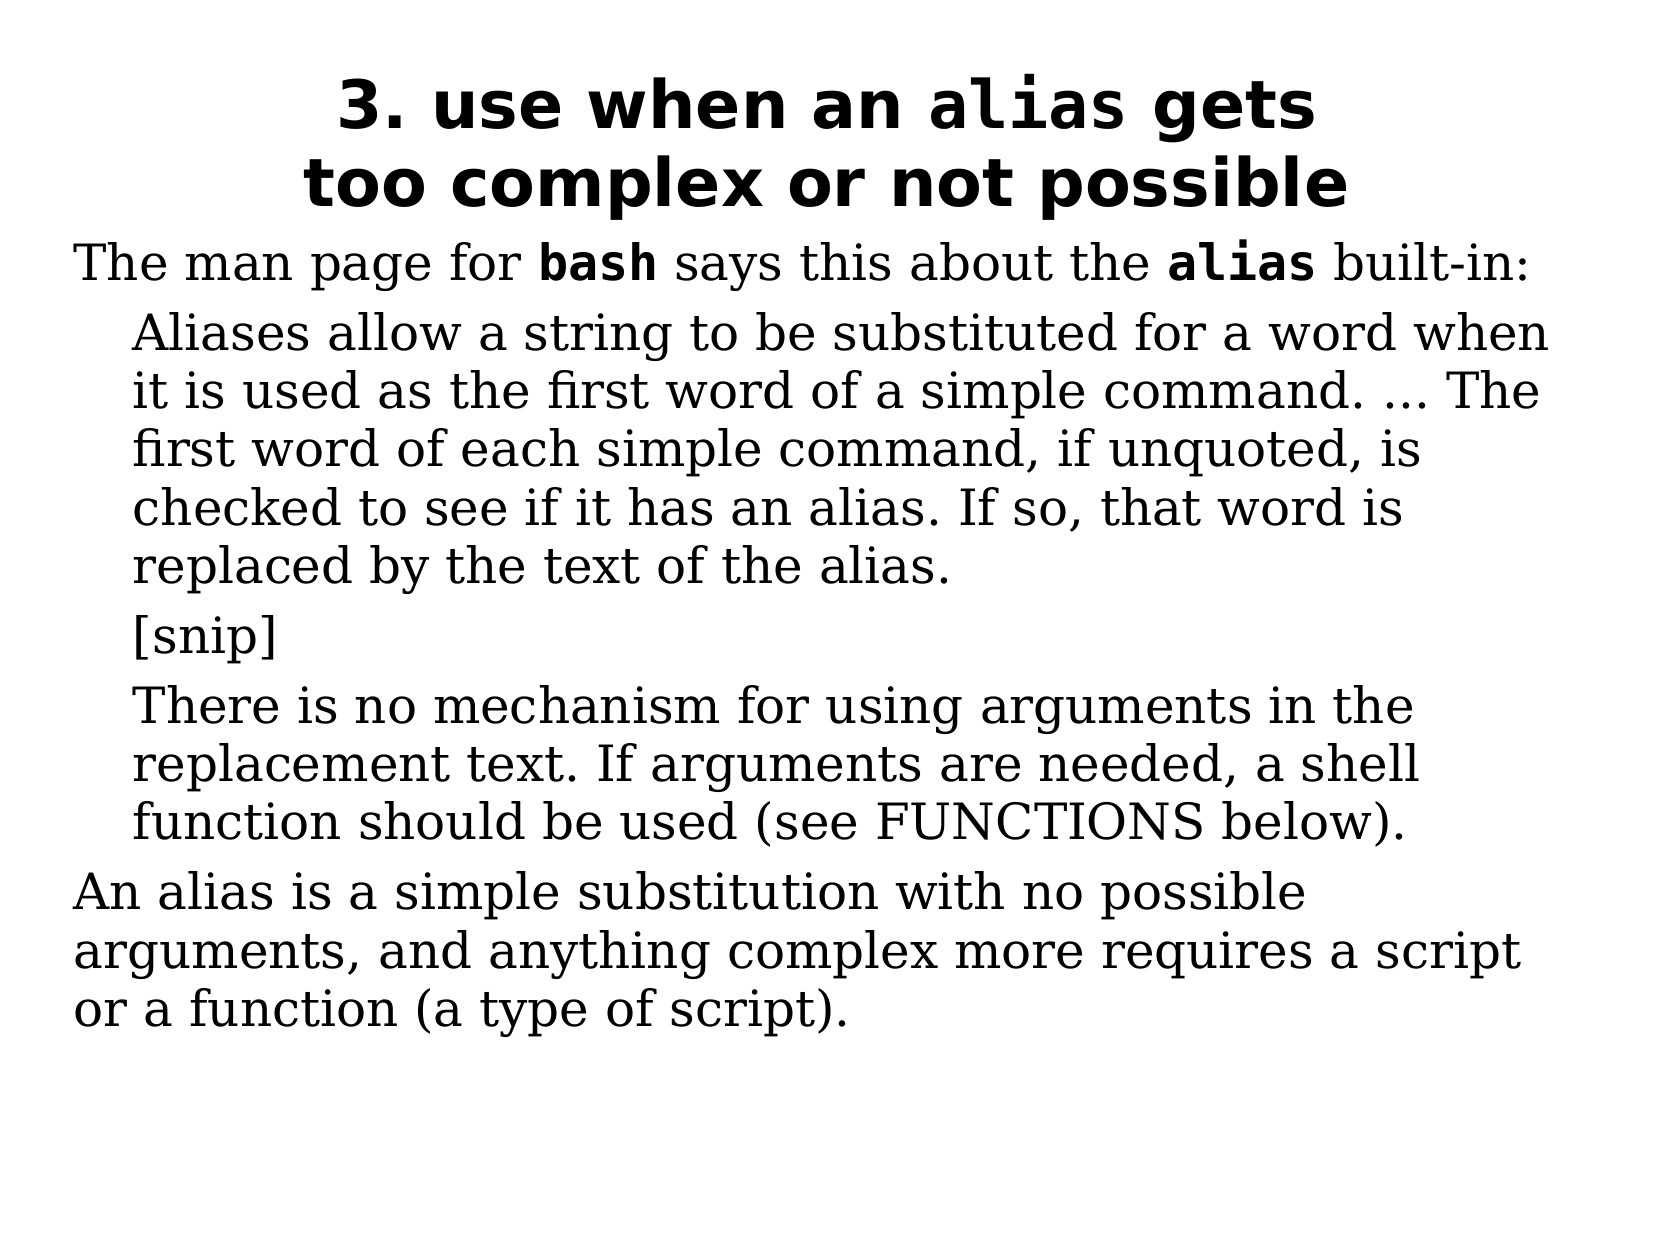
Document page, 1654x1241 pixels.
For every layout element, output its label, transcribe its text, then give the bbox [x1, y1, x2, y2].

text_box 3. use when an alias gets too complex or not possible The man page for bash says this about the alias built-in: Aliases allow a string to be substituted for a word when it is used as the first word of a simple command. ... The first word of each simple command, if unquoted, is checked to see if it has an alias. If so, that word is replaced by the text of the alias. [snip] There is no mechanism for using arguments in the replacement text. If arguments are needed, a shell function should be used (see FUNCTIONS below). An alias is a simple substitution with no possible arguments, and anything complex more requires a script or a function (a type of script). [59, 59, 1595, 1046]
